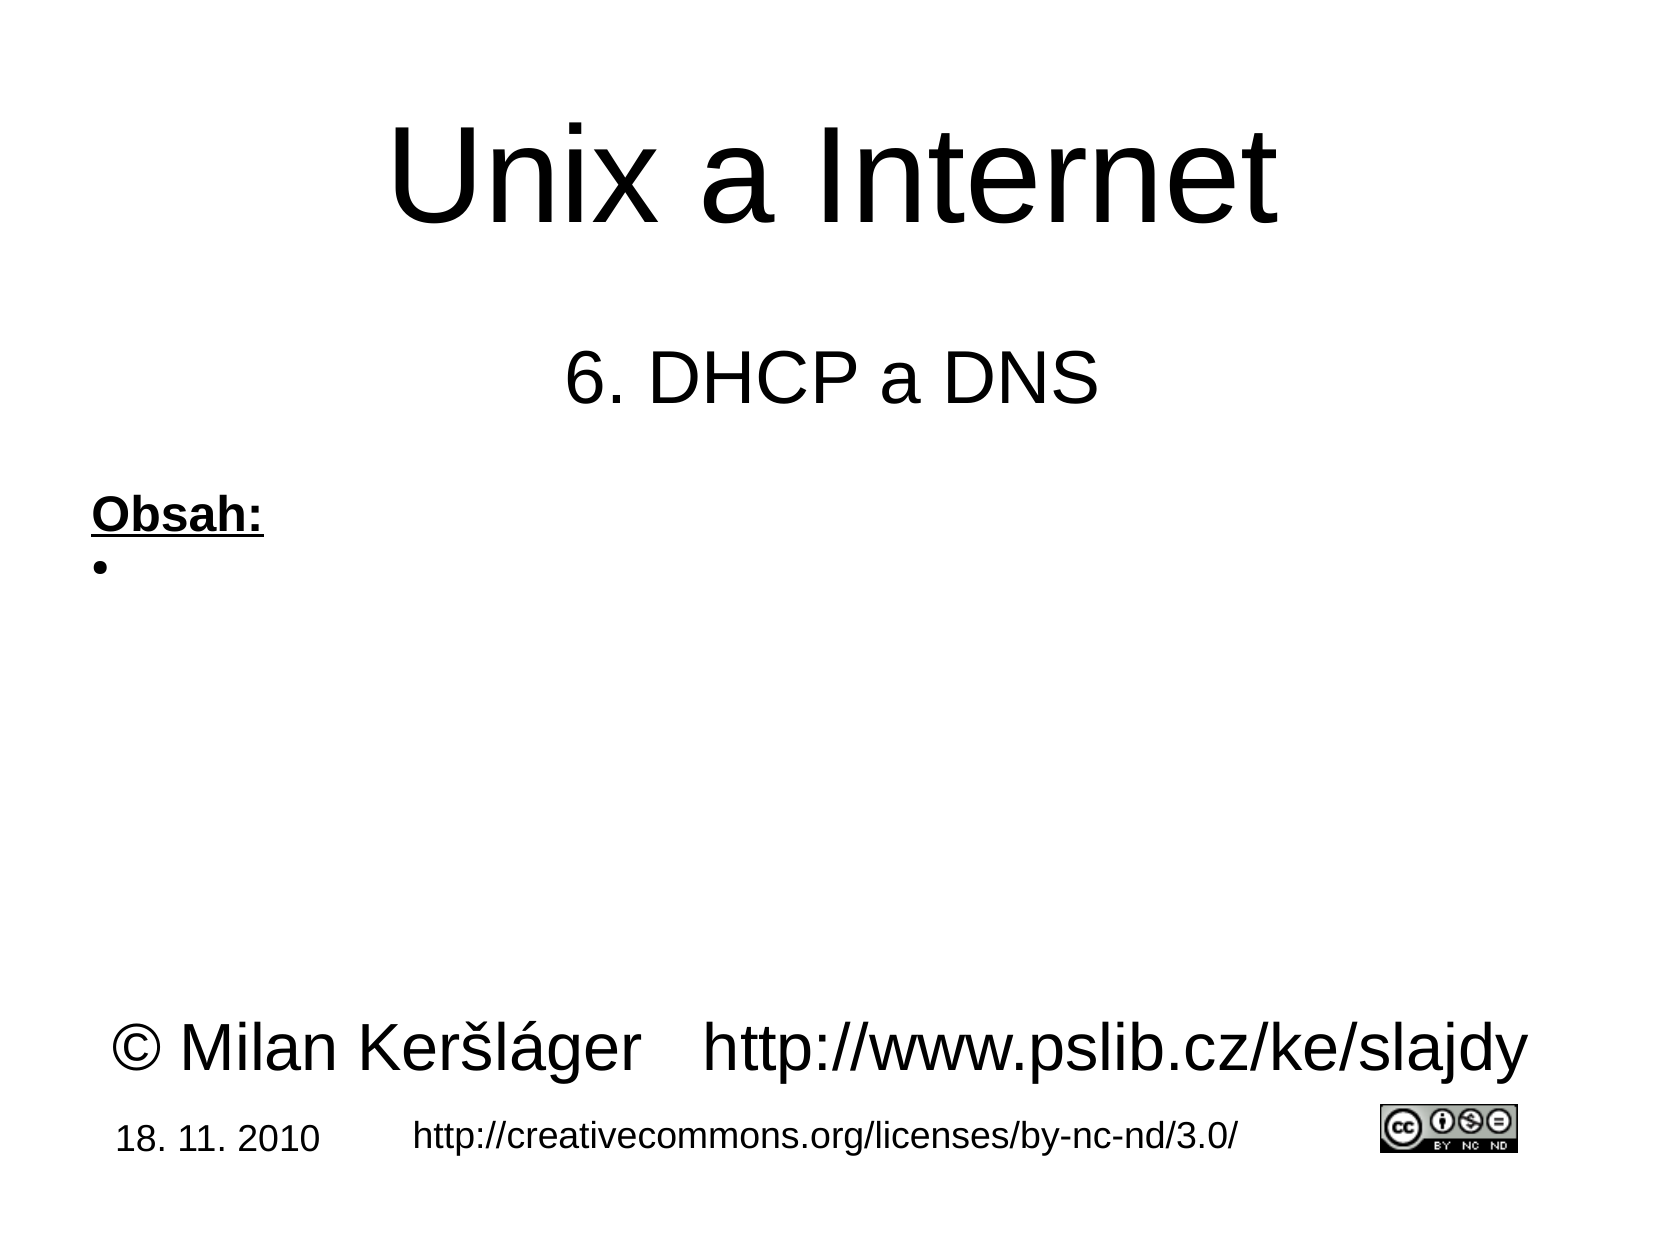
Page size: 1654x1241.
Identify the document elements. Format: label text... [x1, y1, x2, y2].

title Unix a Internet 6. DHCP a DNS [88, 56, 1577, 461]
text_box 18.11.2010 [100, 1110, 337, 1168]
picture [1380, 1104, 1518, 1153]
list © Milan Keršláger http://www.pslib.cz/ke/slajdy [76, 1009, 1565, 1087]
text_box Obsah: [76, 478, 1583, 605]
text_box http://creativecommons.org/licenses/by-nc-nd/3.0/ [339, 1107, 1313, 1165]
